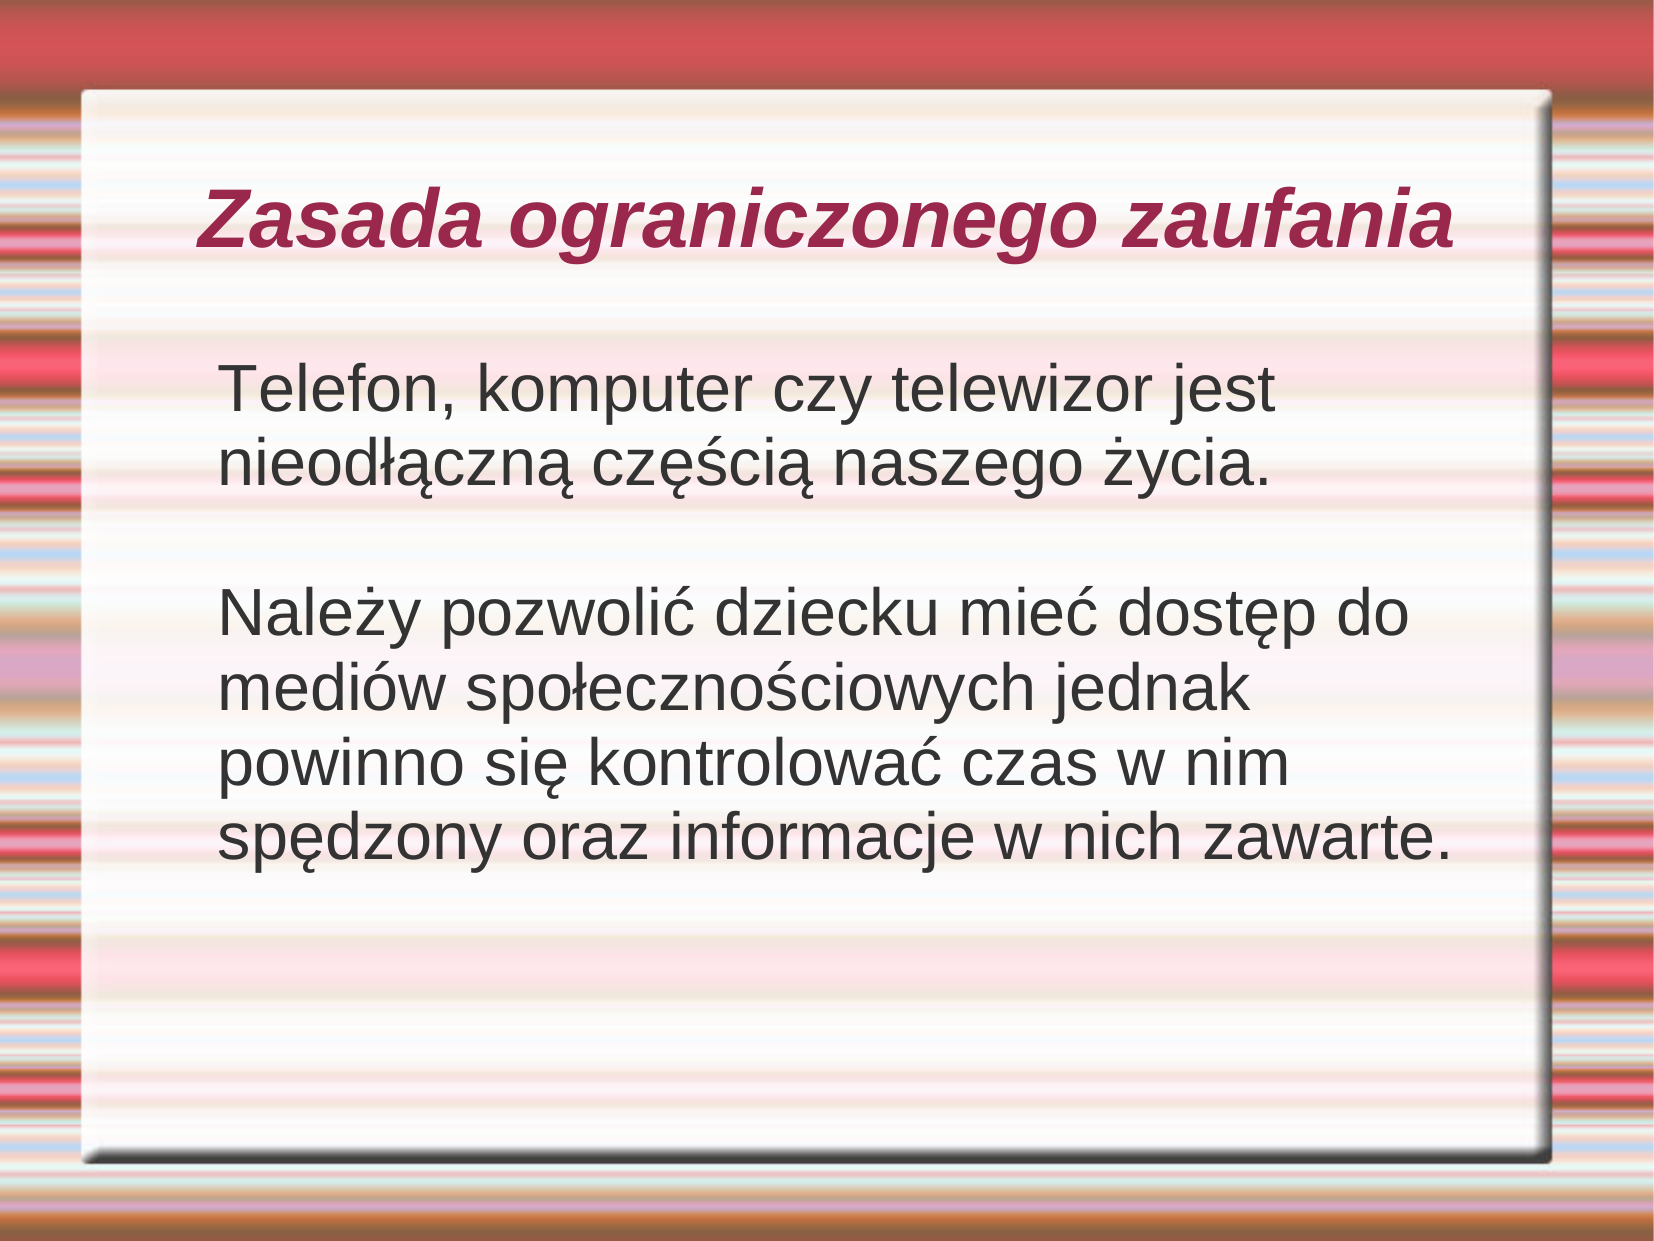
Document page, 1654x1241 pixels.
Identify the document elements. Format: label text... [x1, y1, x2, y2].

picture [0, 0, 1654, 1241]
list Telefon, komputer czy telewizor jest nieodłączną częścią naszego życia. Należy pozwolić dziecku mieć dostęp do mediów społecznościowych jednak powinno się kontrolować czas w nim spędzony oraz informacje w nich zawarte. [134, 350, 1516, 1133]
title Zasada ograniczonego zaufania [121, 114, 1534, 322]
